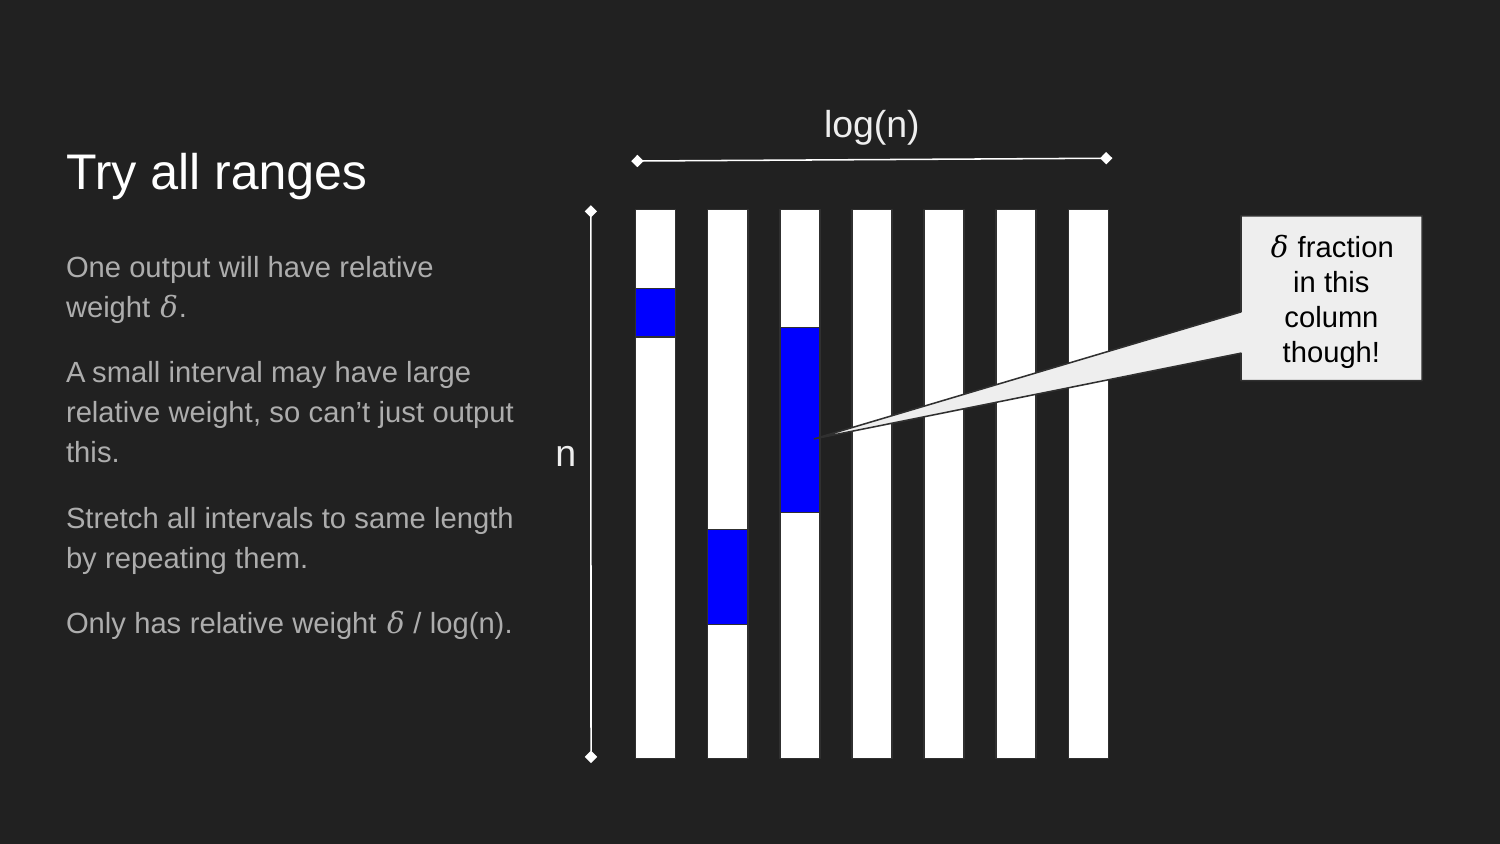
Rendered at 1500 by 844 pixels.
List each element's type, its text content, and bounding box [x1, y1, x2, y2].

text_box [707, 209, 748, 759]
text_box [635, 209, 676, 759]
text_box [1068, 380, 1109, 759]
text_box [924, 209, 965, 405]
text_box n [541, 414, 591, 490]
title Try all ranges [51, 91, 512, 216]
text_box [996, 395, 1037, 759]
list One output will have relative weight 𝛿. A small interval may have large relative weight, so can’t just output this. Stretch all intervals to same length by repeating them. Only has relative weight 𝛿 / log(n). [51, 227, 541, 716]
text_box 𝛿 fraction in this column though! [814, 215, 1423, 439]
text_box [1068, 209, 1109, 363]
text_box [924, 409, 965, 759]
text_box [851, 424, 892, 759]
text_box [996, 209, 1037, 384]
text_box log(n) [637, 85, 1107, 161]
text_box [779, 209, 820, 759]
text_box [851, 209, 892, 427]
